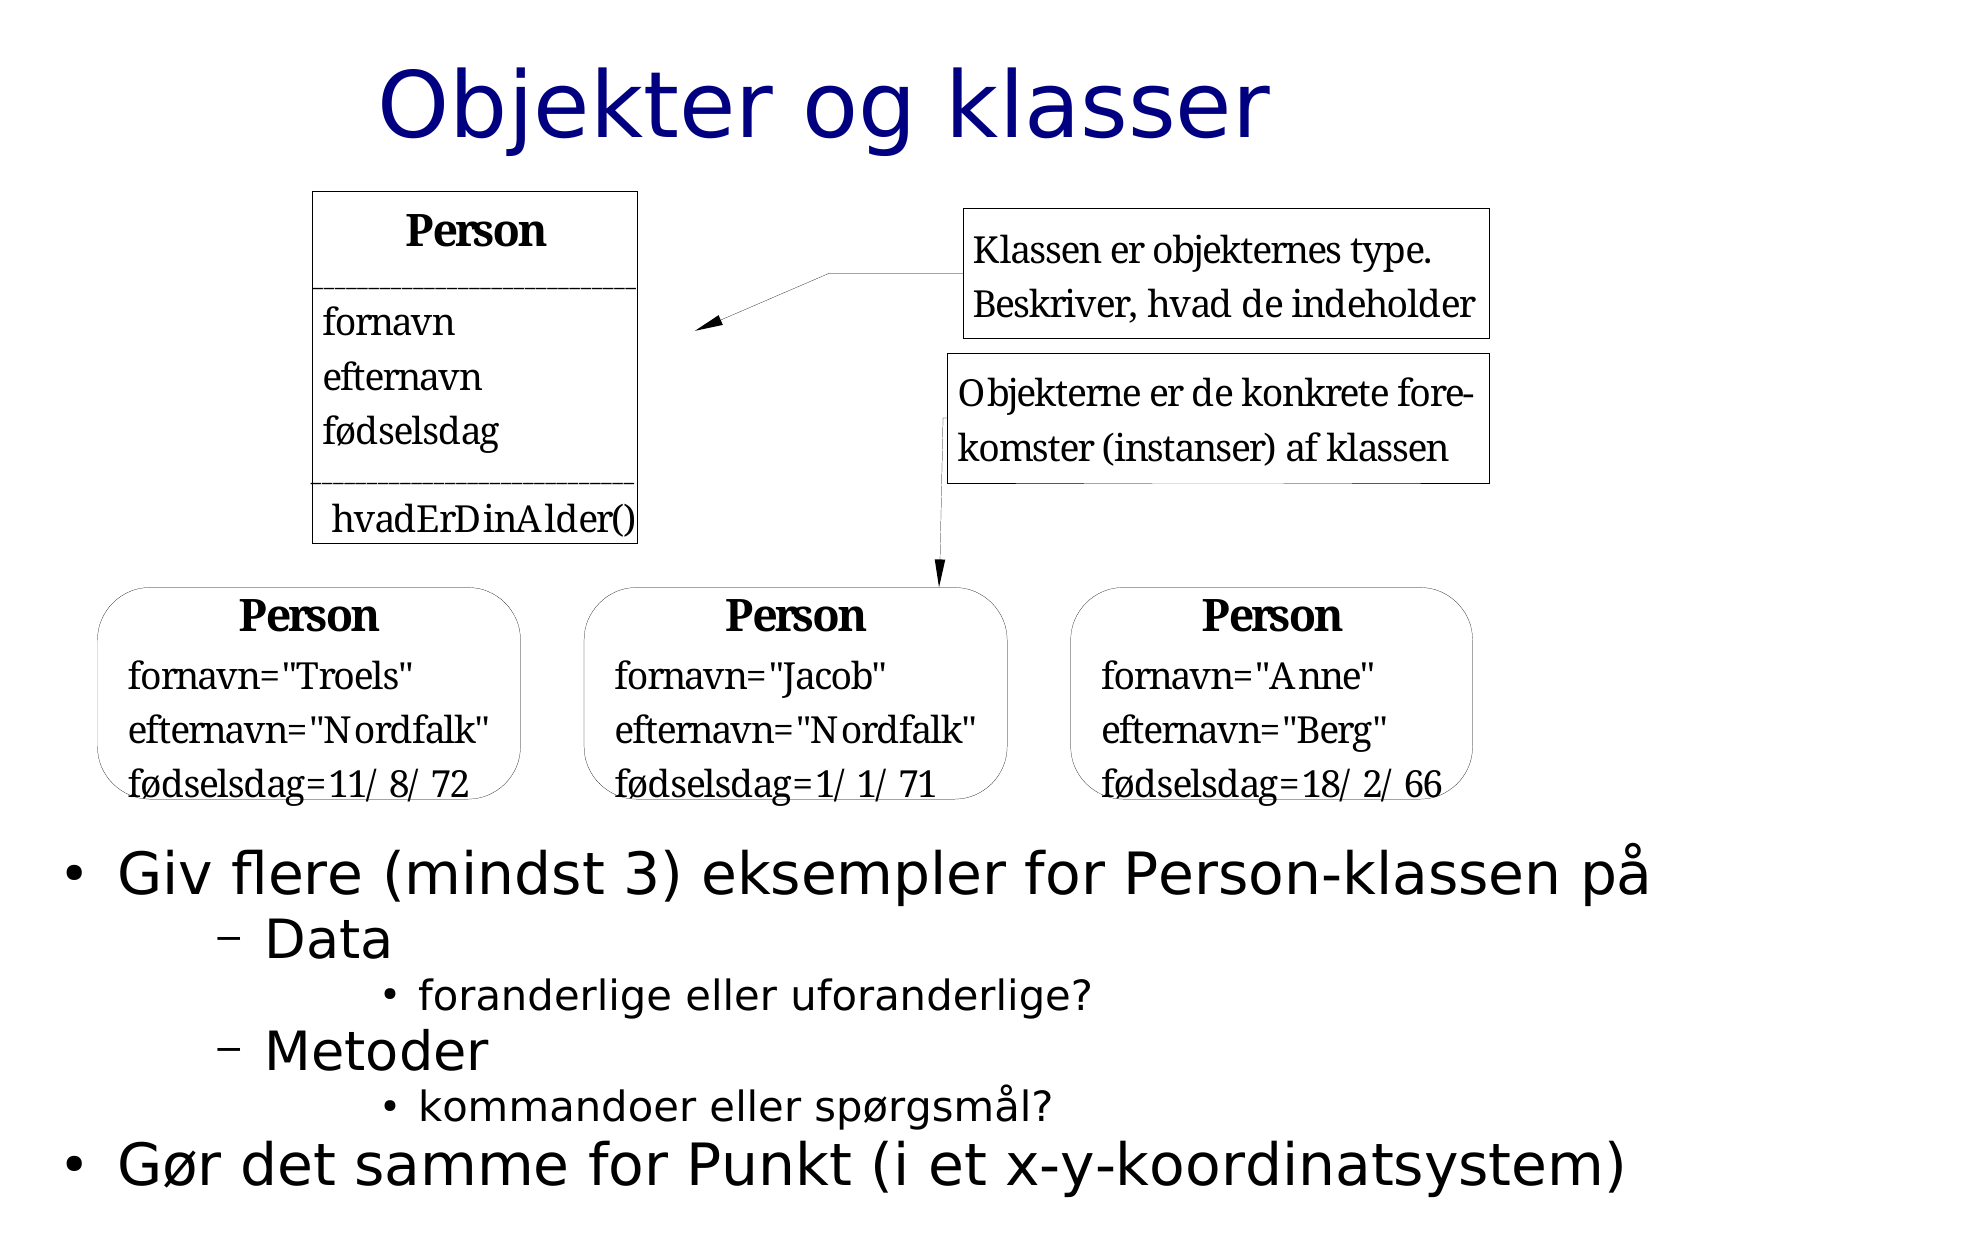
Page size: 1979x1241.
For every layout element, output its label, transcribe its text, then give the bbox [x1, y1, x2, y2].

title Objekter og klasser [30, 2, 1620, 210]
list Giv flere (mindst 3) eksempler for Person-klassen på Data foranderlige eller uforanderlige? Metoder kommandoer eller spørgsmål? Gør det samme for Punkt (i et x-y-koordinatsystem) [28, 840, 1654, 1241]
chart [85, 180, 1545, 810]
